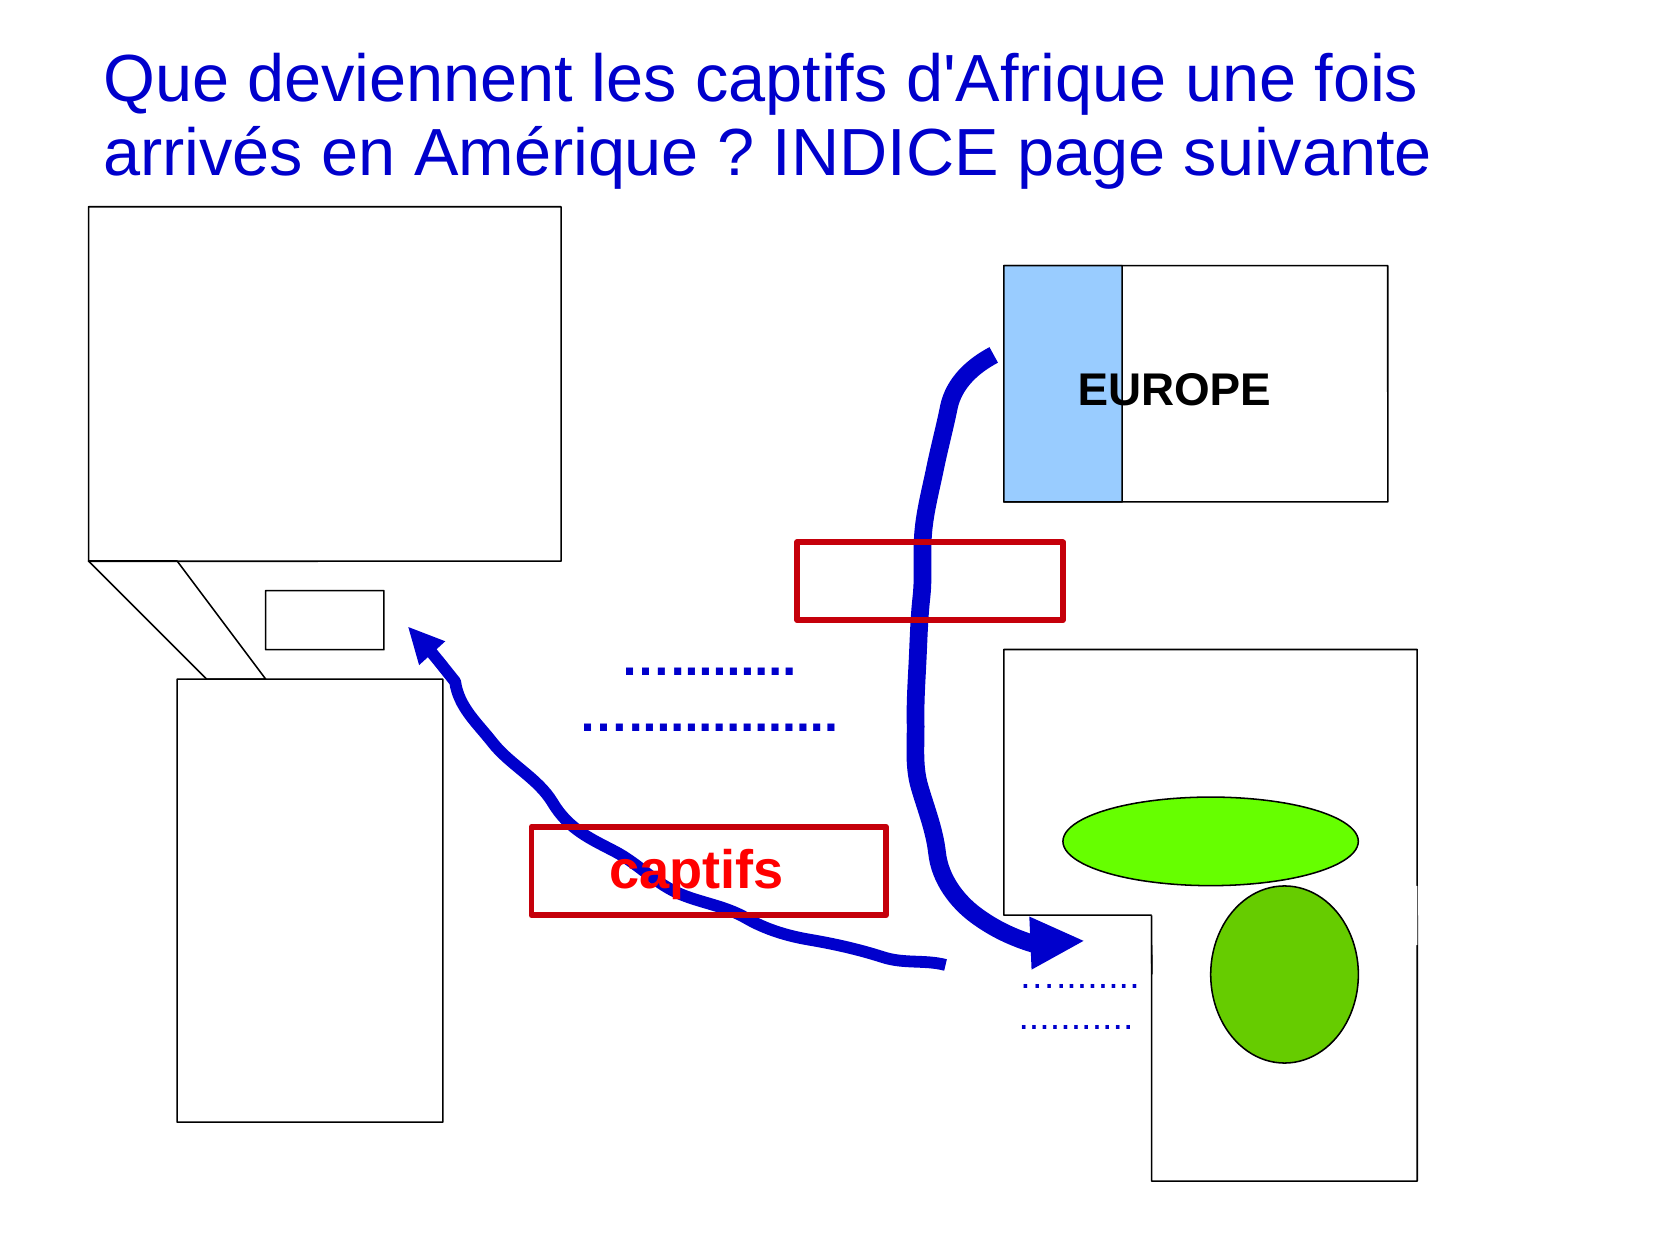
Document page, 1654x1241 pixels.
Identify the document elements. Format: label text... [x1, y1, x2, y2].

text_box EUROPE [1062, 354, 1329, 422]
text_box Que deviennent les captifs d'Afrique une fois arrivés en Amérique ? INDICE page suivante [88, 29, 1595, 167]
text_box [1003, 265, 1123, 502]
text_box …........ ........... [1003, 944, 1181, 1044]
text_box …......... …............... [531, 620, 886, 950]
text_box [1062, 797, 1418, 1064]
